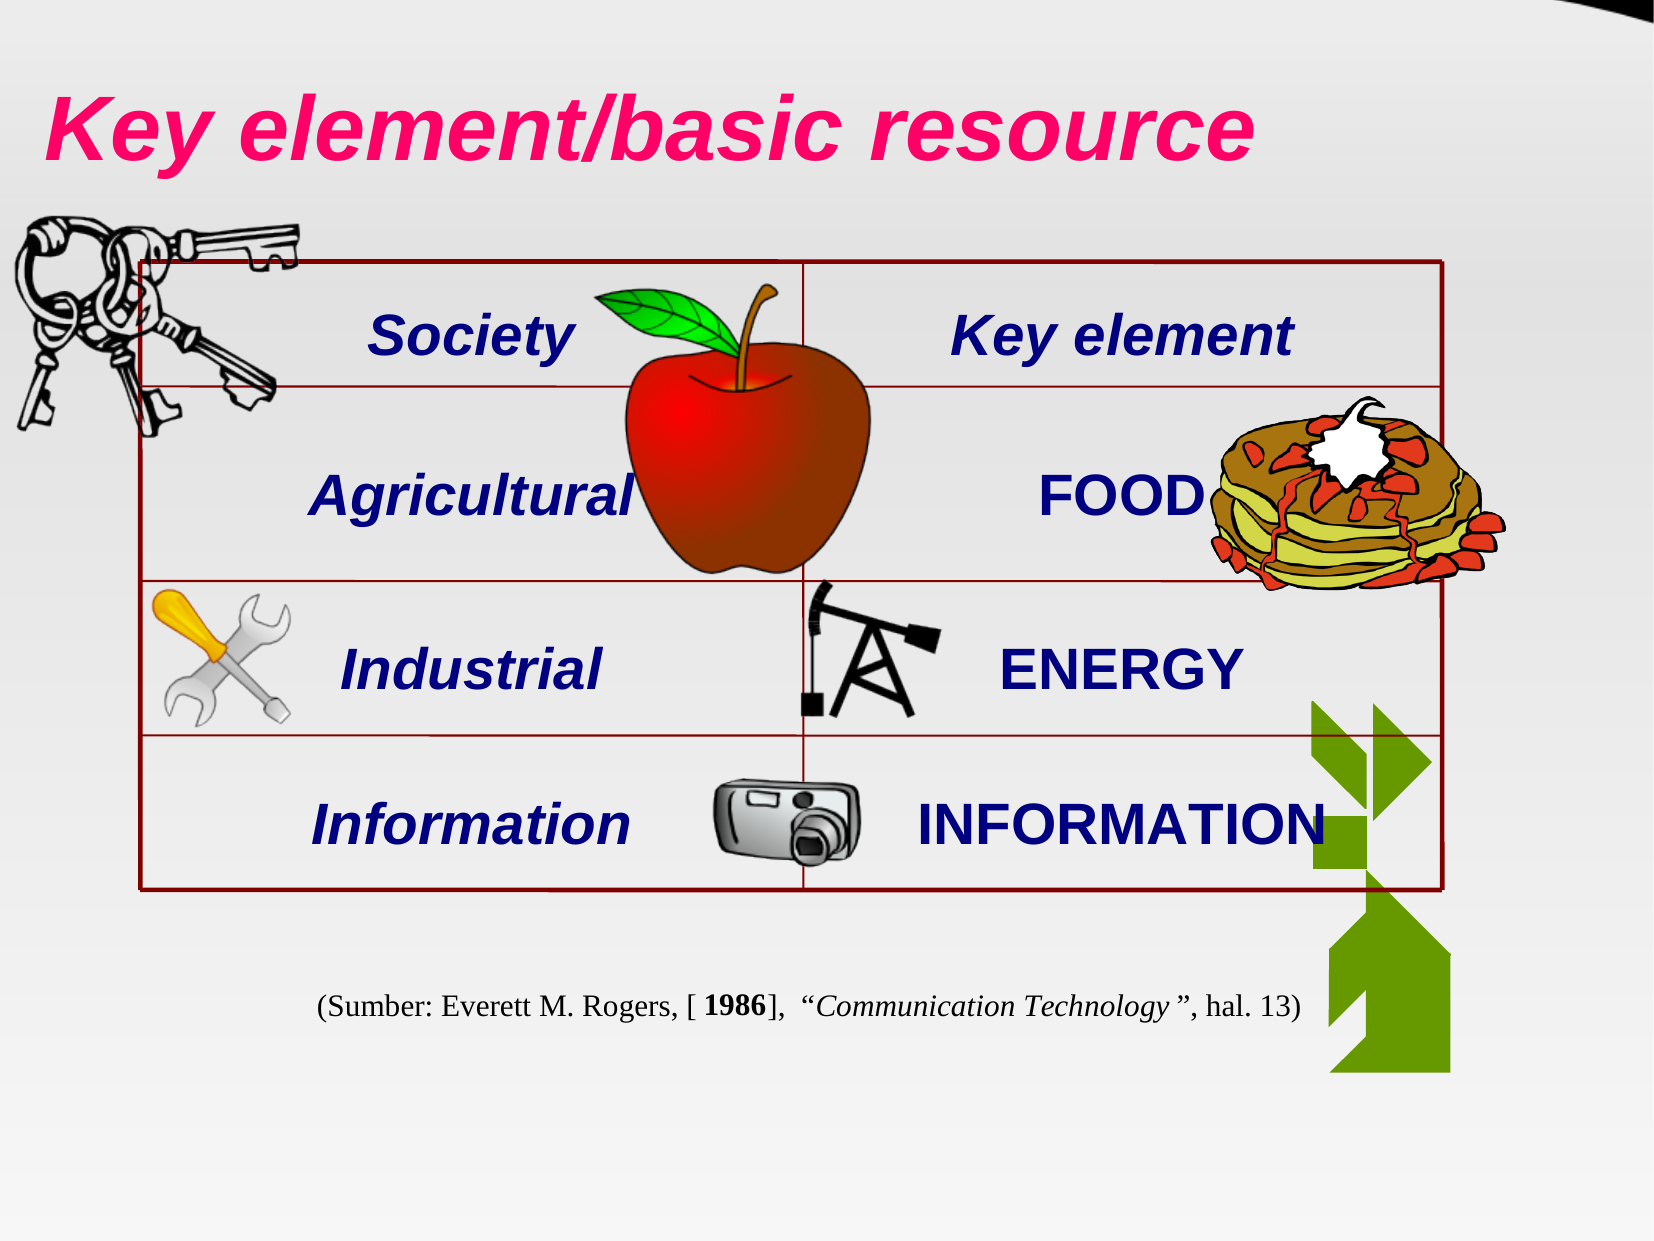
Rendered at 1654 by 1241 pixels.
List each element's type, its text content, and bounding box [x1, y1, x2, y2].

text_box Agricultural [143, 388, 571, 580]
text_box INFORMATION [865, 737, 1439, 887]
text_box Society [313, 264, 802, 385]
text_box [1329, 893, 1450, 1072]
title Key element/basic resource [29, 26, 1530, 207]
text_box Communication Technology [815, 978, 1170, 1023]
text_box ”, hal. 13)‏ [1176, 978, 1302, 1023]
text_box FOOD [900, 388, 1439, 580]
text_box ], “ [767, 978, 815, 1023]
text_box (Sumber: Everett M. Rogers, [ [316, 978, 698, 1023]
text_box 1986 [703, 978, 767, 1022]
text_box Industrial [143, 583, 147, 734]
text_box Information [143, 737, 790, 887]
text_box ENERGY [946, 583, 1439, 734]
text_box Key element [805, 264, 1439, 385]
picture [0, 0, 1654, 1241]
text_box Industrial [304, 583, 790, 734]
